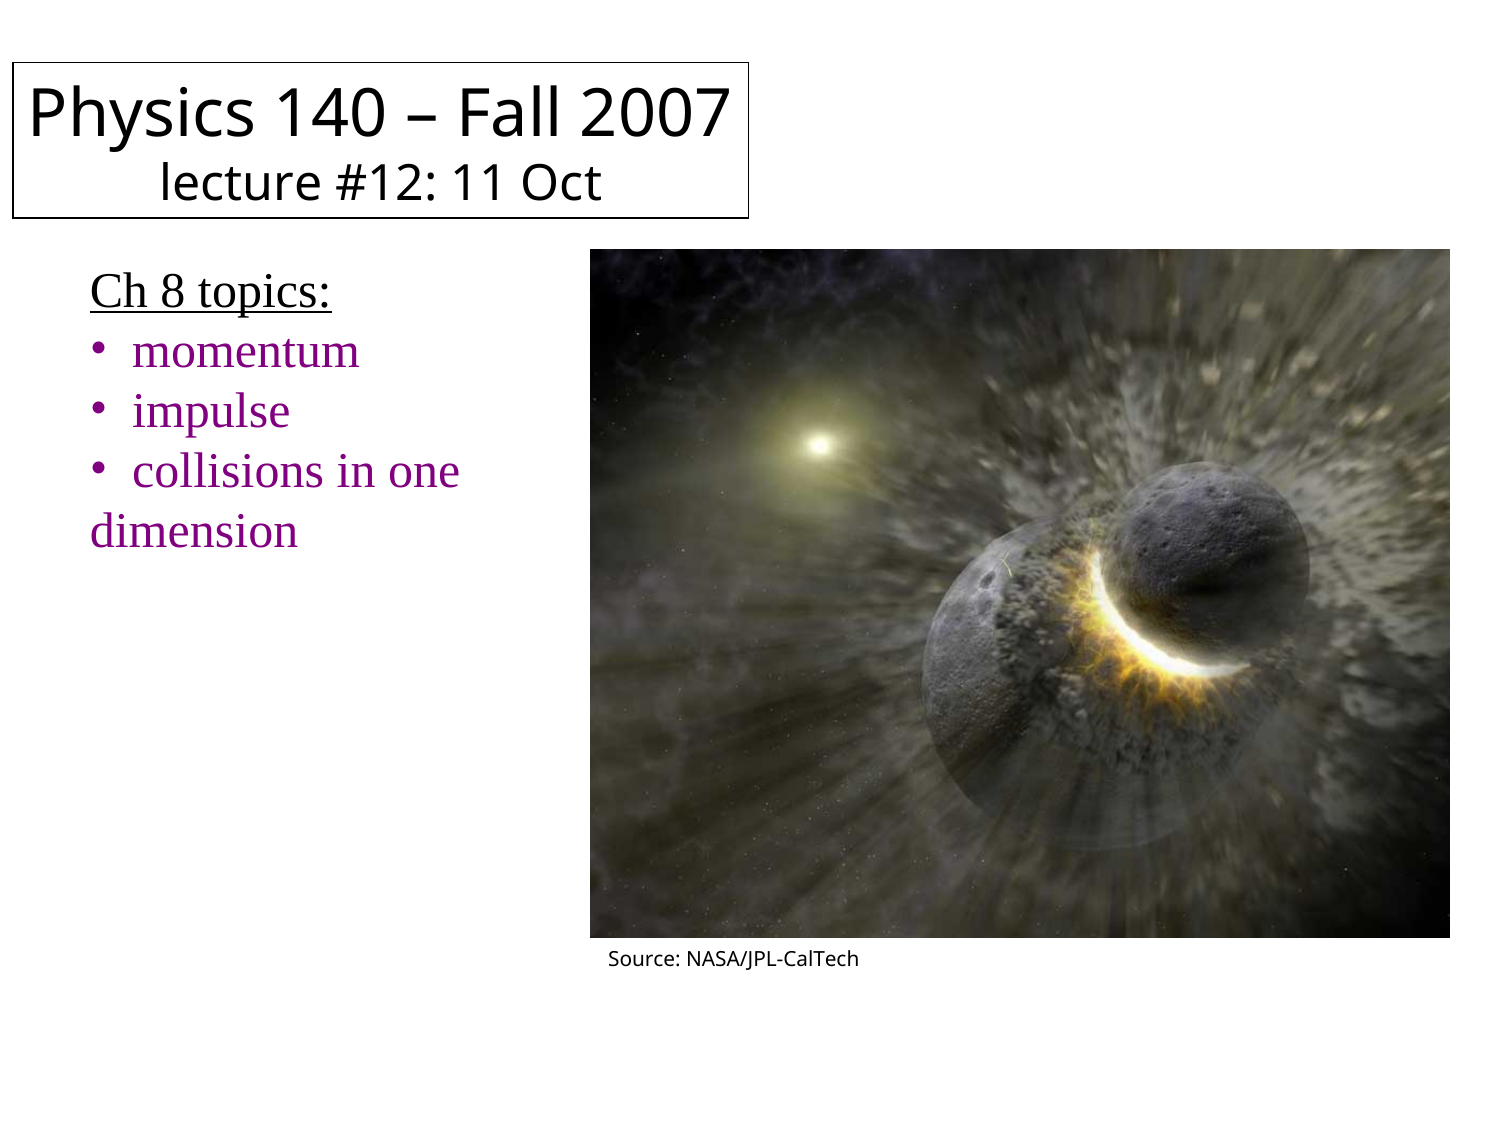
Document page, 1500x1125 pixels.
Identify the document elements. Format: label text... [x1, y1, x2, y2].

picture [590, 249, 1450, 938]
text_box Source: NASA/JPL-CalTech [593, 937, 875, 978]
text_box Physics 140 – Fall 2007 lecture #12: 11 Oct [12, 62, 749, 218]
text_box Ch 8 topics: momentum impulse collisions in one dimension [74, 249, 500, 566]
